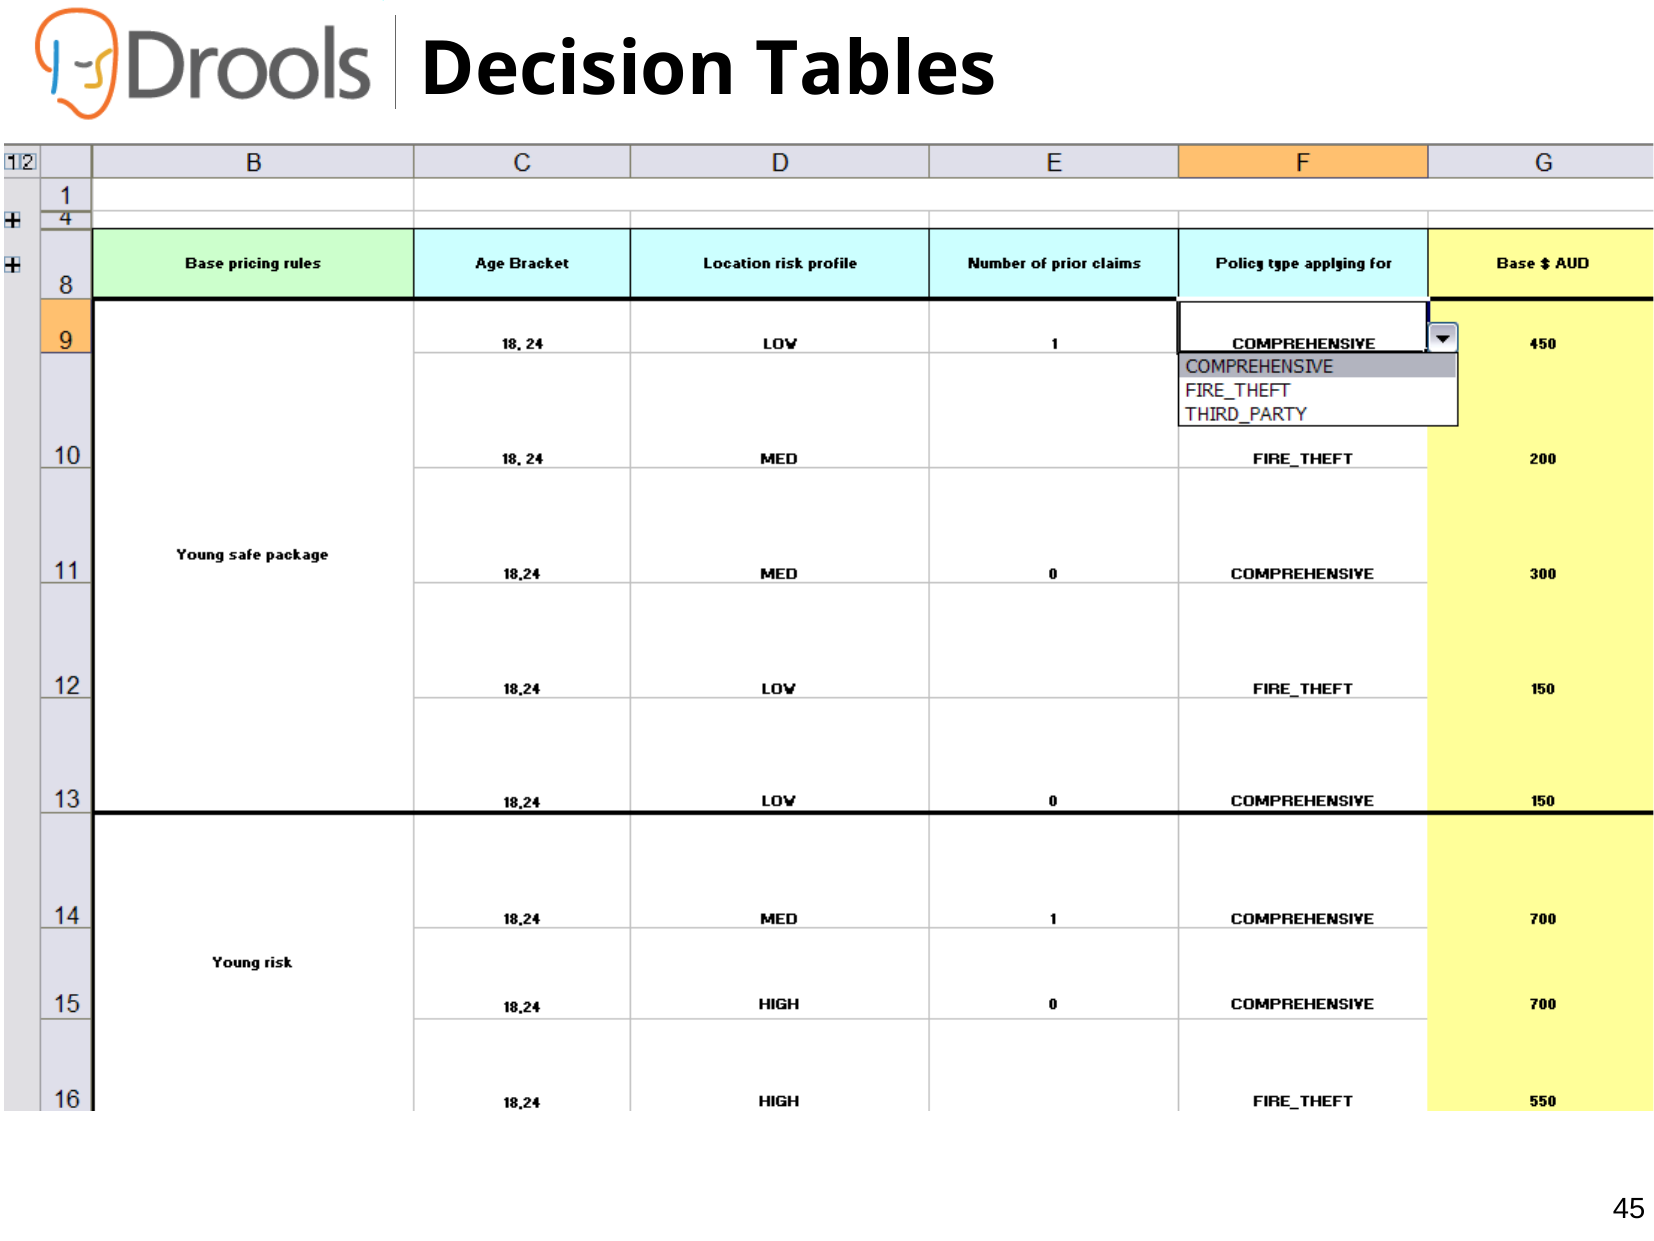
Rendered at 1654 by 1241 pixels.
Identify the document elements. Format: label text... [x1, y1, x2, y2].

title Decision Tables [419, 12, 1630, 118]
picture [4, 143, 1654, 1112]
picture [29, 0, 384, 126]
